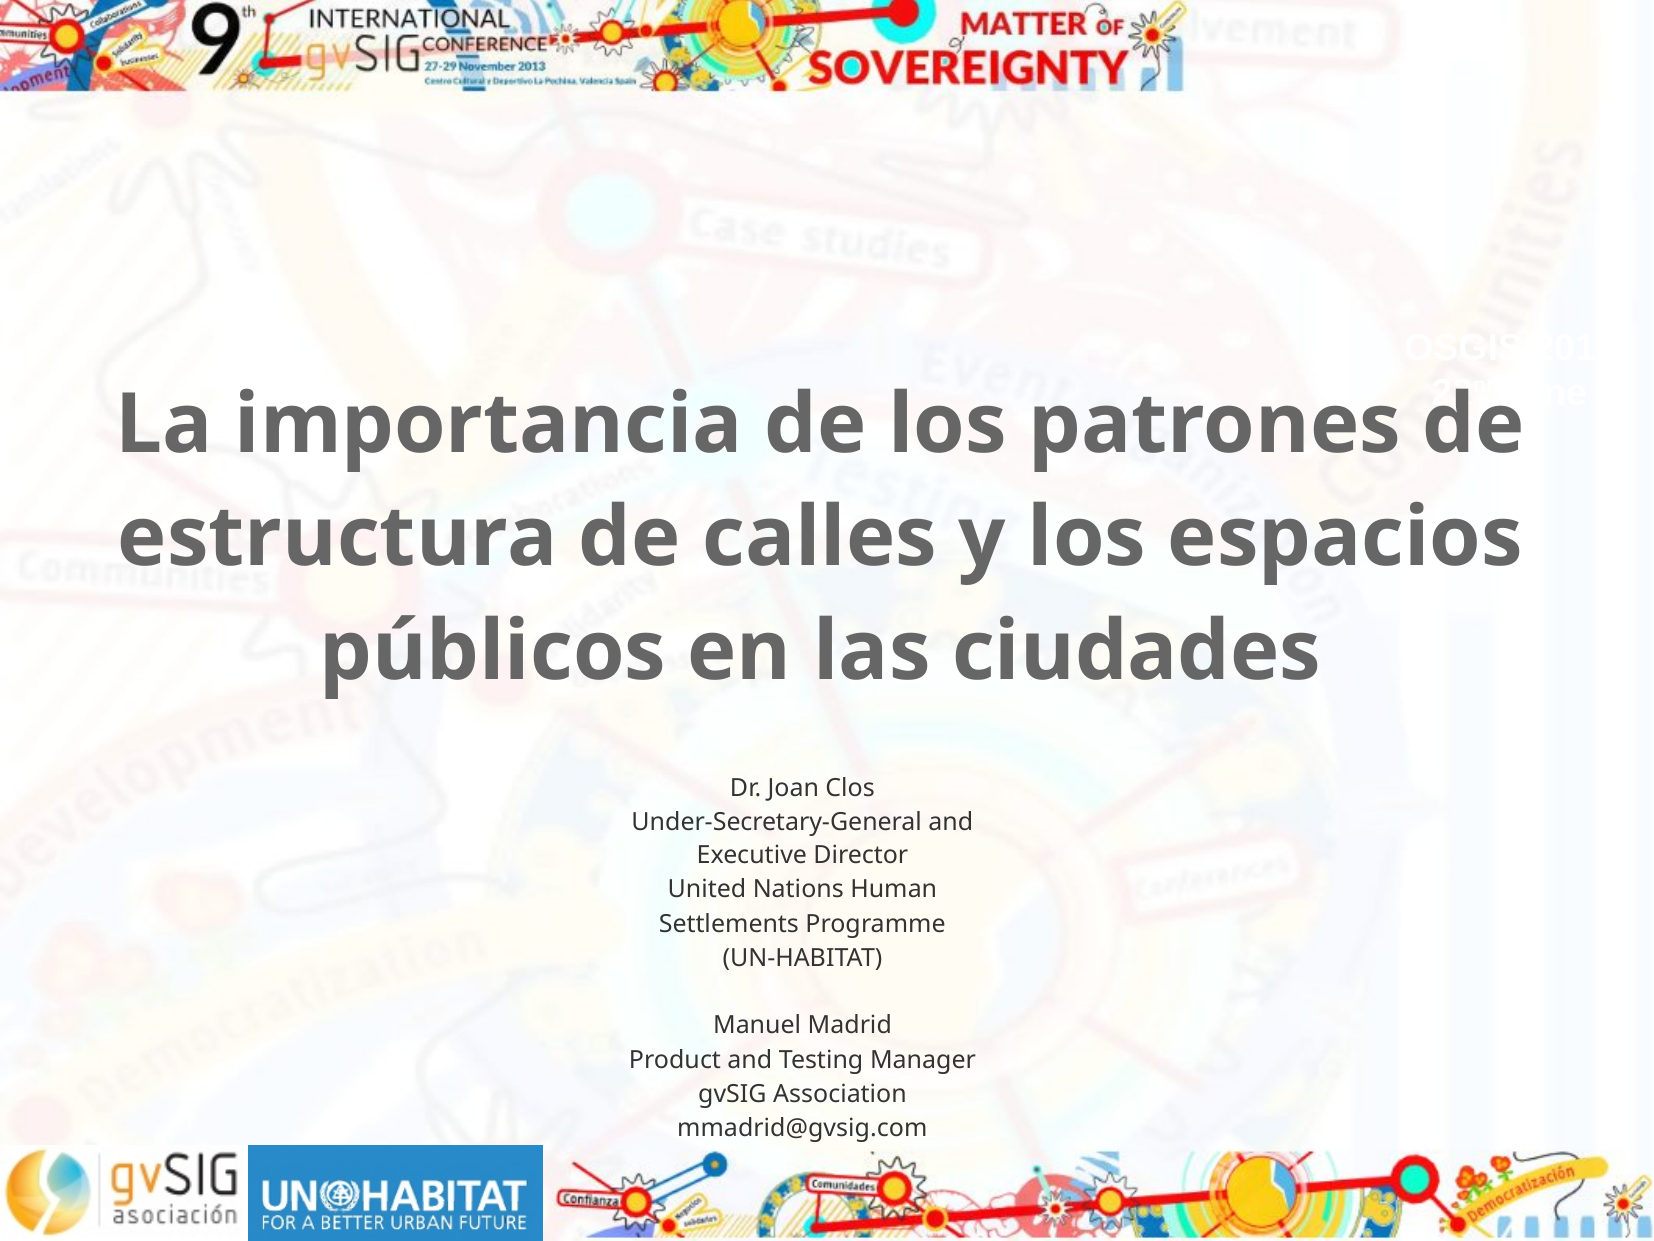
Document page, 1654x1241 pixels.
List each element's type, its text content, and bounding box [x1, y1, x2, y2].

picture [0, 0, 1654, 1241]
title La importancia de los patrones de estructura de calles y los espacios públicos en las ciudades [106, 330, 1536, 736]
text_box OSGIS 2011 22ndJune [1387, 318, 1631, 512]
text_box Dr. Joan Clos Under-Secretary-General and Executive Director United Nations Human Settlements Programme (UN-HABITAT) Manuel Madrid Product and Testing Manager gvSIG Association mmadrid@gvsig.com [614, 761, 1028, 1110]
